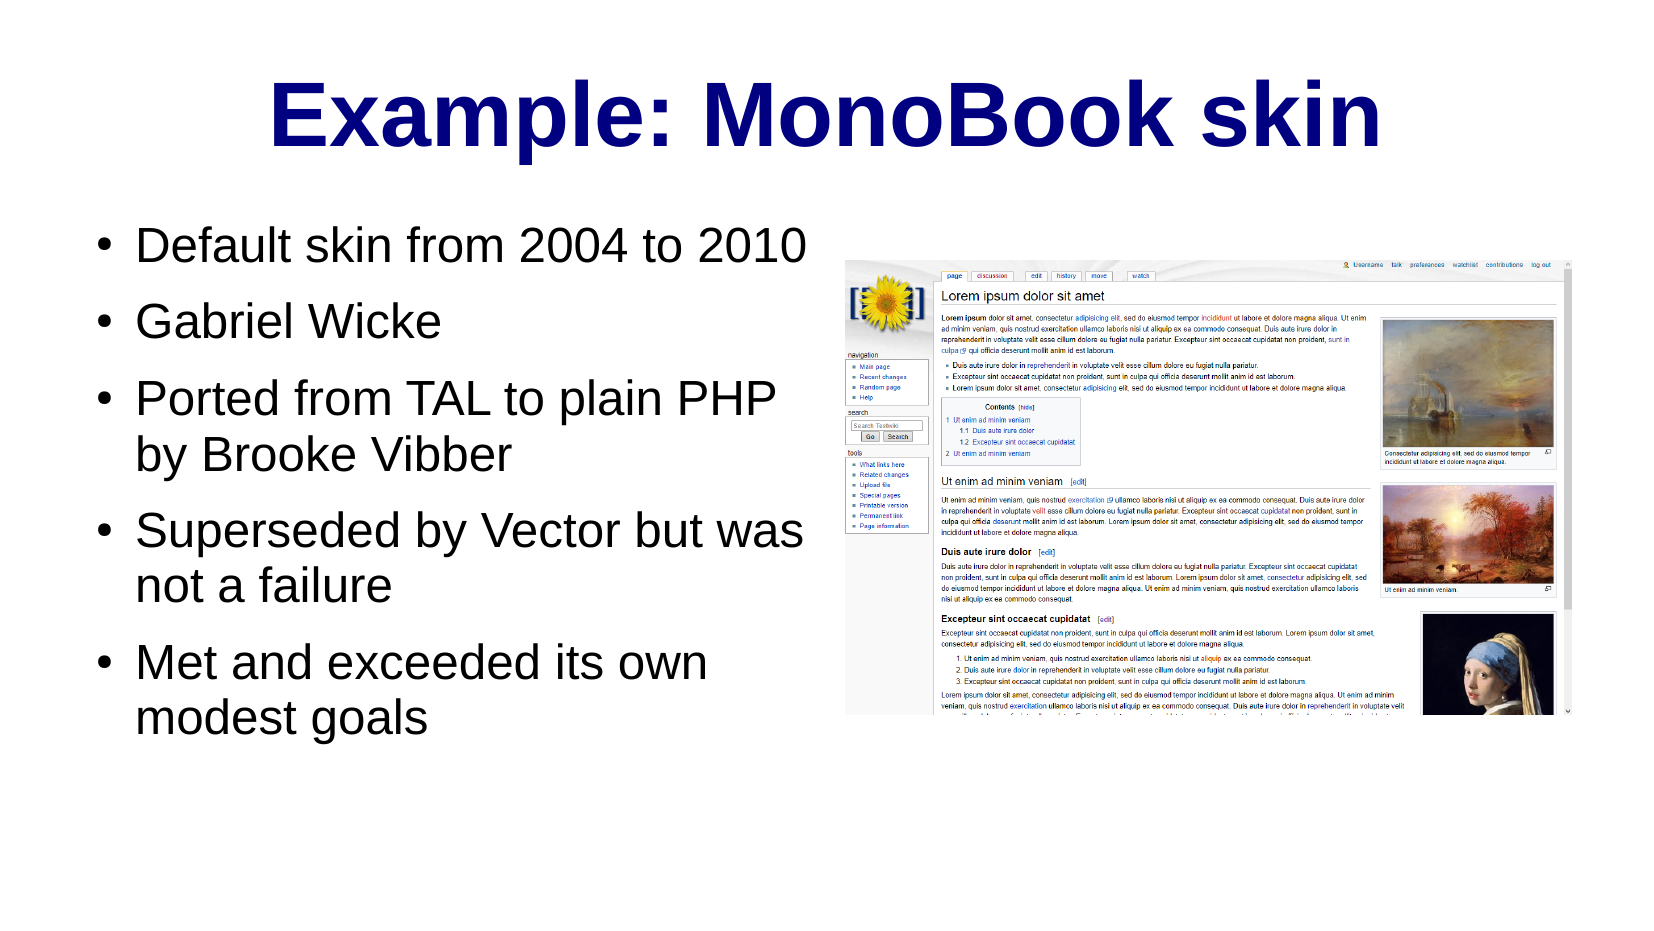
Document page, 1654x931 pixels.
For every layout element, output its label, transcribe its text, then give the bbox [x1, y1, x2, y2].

picture [845, 260, 1572, 715]
list Default skin from 2004 to 2010 Gabriel Wicke Ported from TAL to plain PHP by Brooke Vibber Superseded by Vector but was not a failure Met and exceeded its own modest goals [82, 217, 809, 758]
title Example: MonoBook skin [82, 37, 1571, 193]
